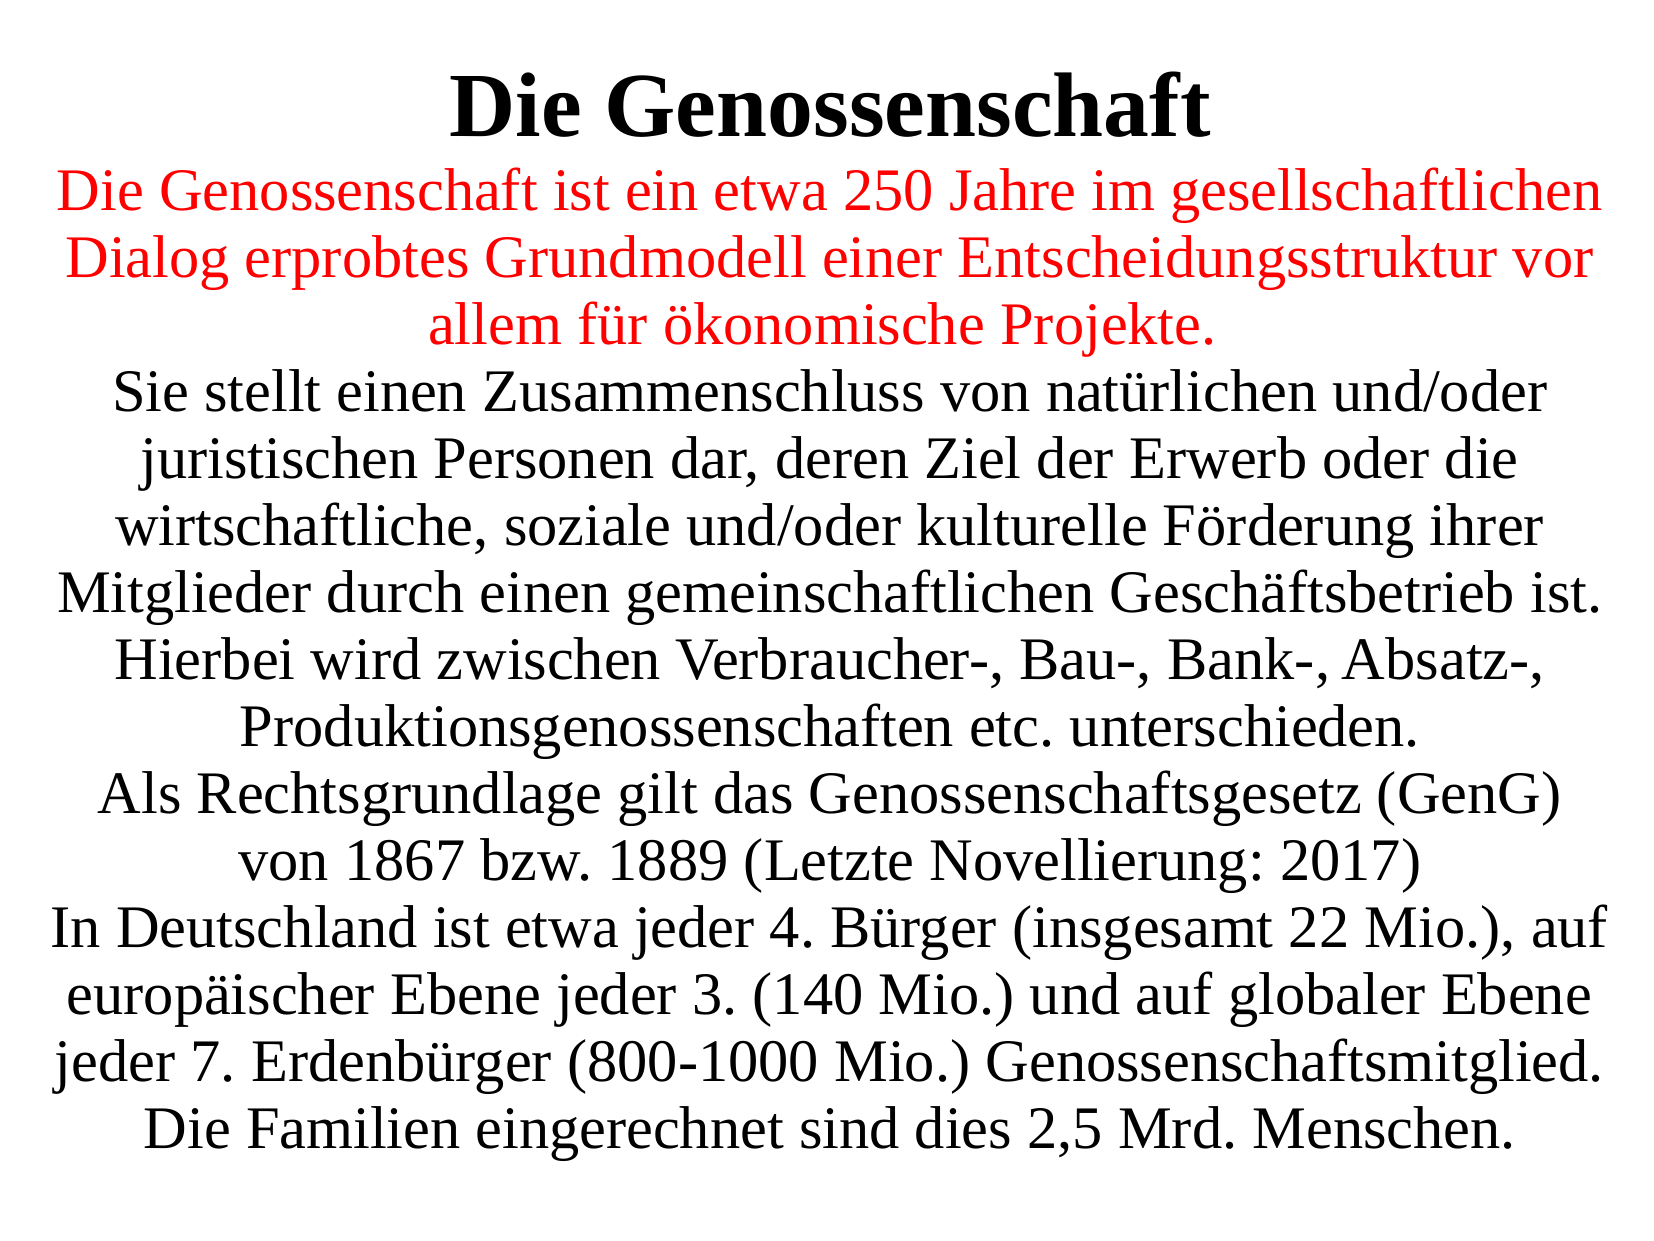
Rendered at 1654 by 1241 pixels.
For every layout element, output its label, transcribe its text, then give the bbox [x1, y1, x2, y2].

text_box Die Genossenschaft Die Genossenschaft ist ein etwa 250 Jahre im gesellschaftlichen Dialog erprobtes Grundmodell einer Entscheidungsstruktur vor allem für ökonomische Projekte. Sie stellt einen Zusammenschluss von natürlichen und/oder juristischen Personen dar, deren Ziel der Erwerb oder die wirtschaftliche, soziale und/oder kulturelle Förderung ihrer Mitglieder durch einen gemeinschaftlichen Geschäftsbetrieb ist. Hierbei wird zwischen Verbraucher-, Bau-, Bank-, Absatz-, Produktionsgenossenschaften etc. unterschieden. Als Rechtsgrundlage gilt das Genossenschaftsgesetz (GenG) von 1867 bzw. 1889 (Letzte Novellierung: 2017) In Deutschland ist etwa jeder 4. Bürger (insgesamt 22 Mio.), auf europäischer Ebene jeder 3. (140 Mio.) und auf globaler Ebene jeder 7. Erdenbürger (800-1000 Mio.) Genossenschaftsmitglied. Die Familien eingerechnet sind dies 2,5 Mrd. Menschen. [35, 47, 1627, 1178]
